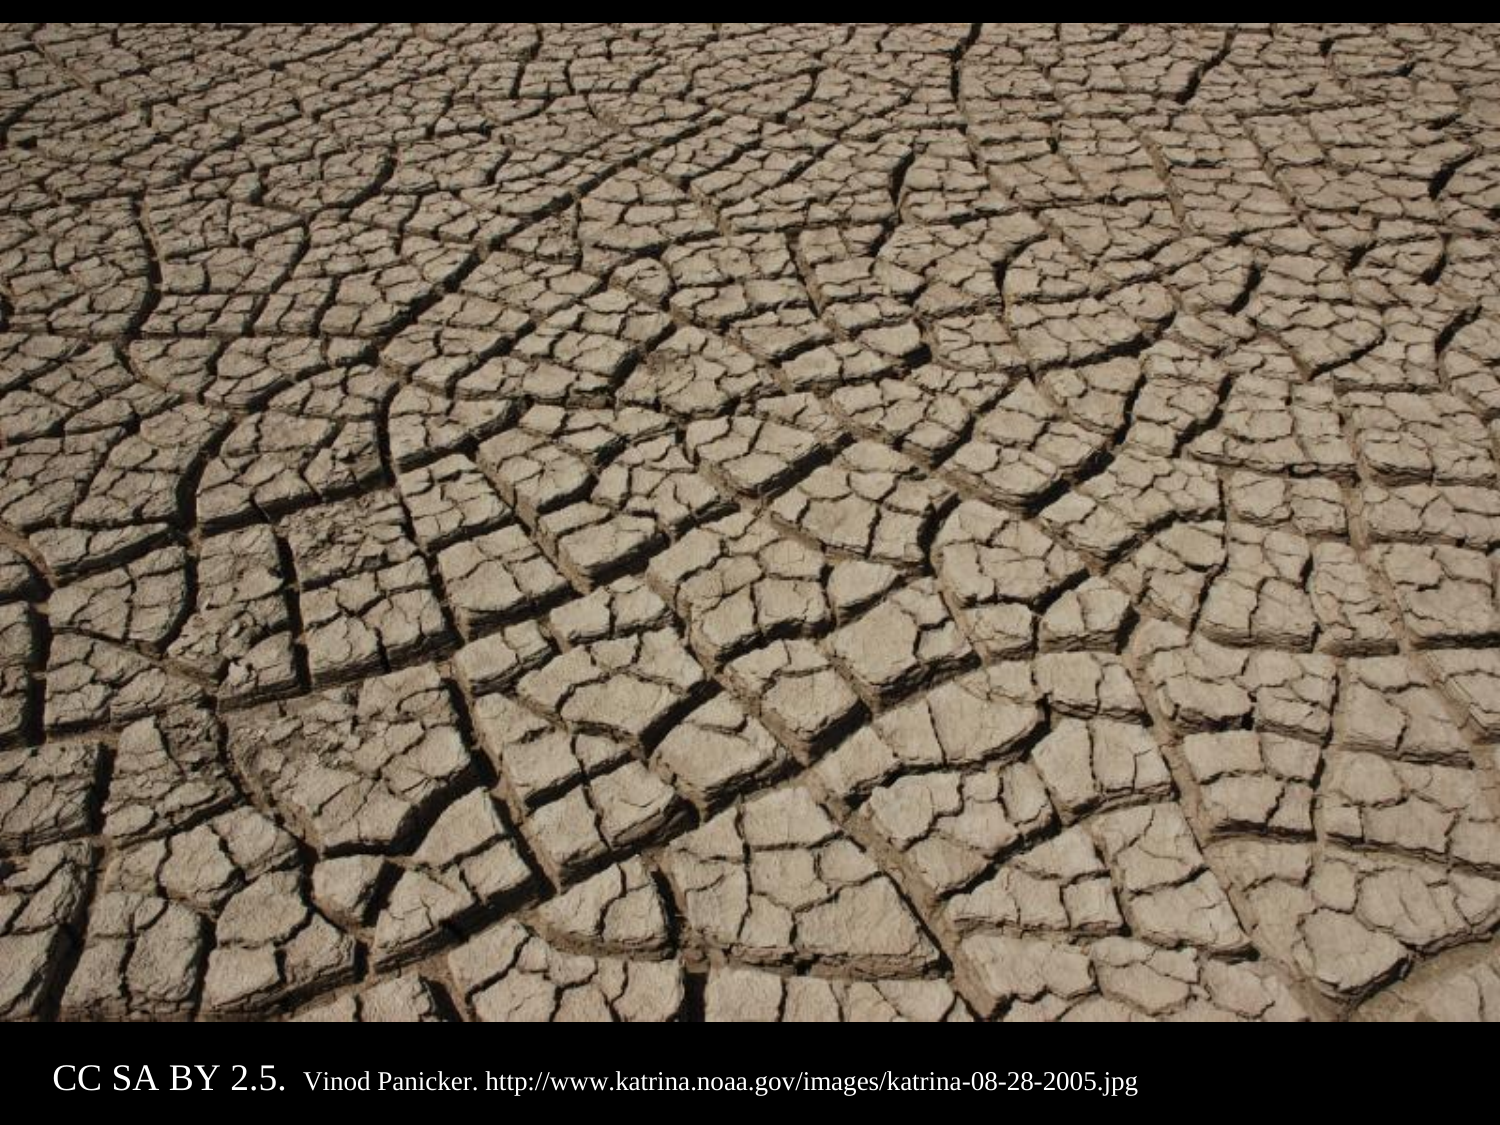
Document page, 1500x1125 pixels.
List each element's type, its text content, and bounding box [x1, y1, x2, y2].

picture [0, 23, 1500, 1022]
text_box CC SA BY 2.5. Vinod Panicker. http://www.katrina.noaa.gov/images/katrina-08-28-2005.jpg [37, 1050, 1238, 1107]
